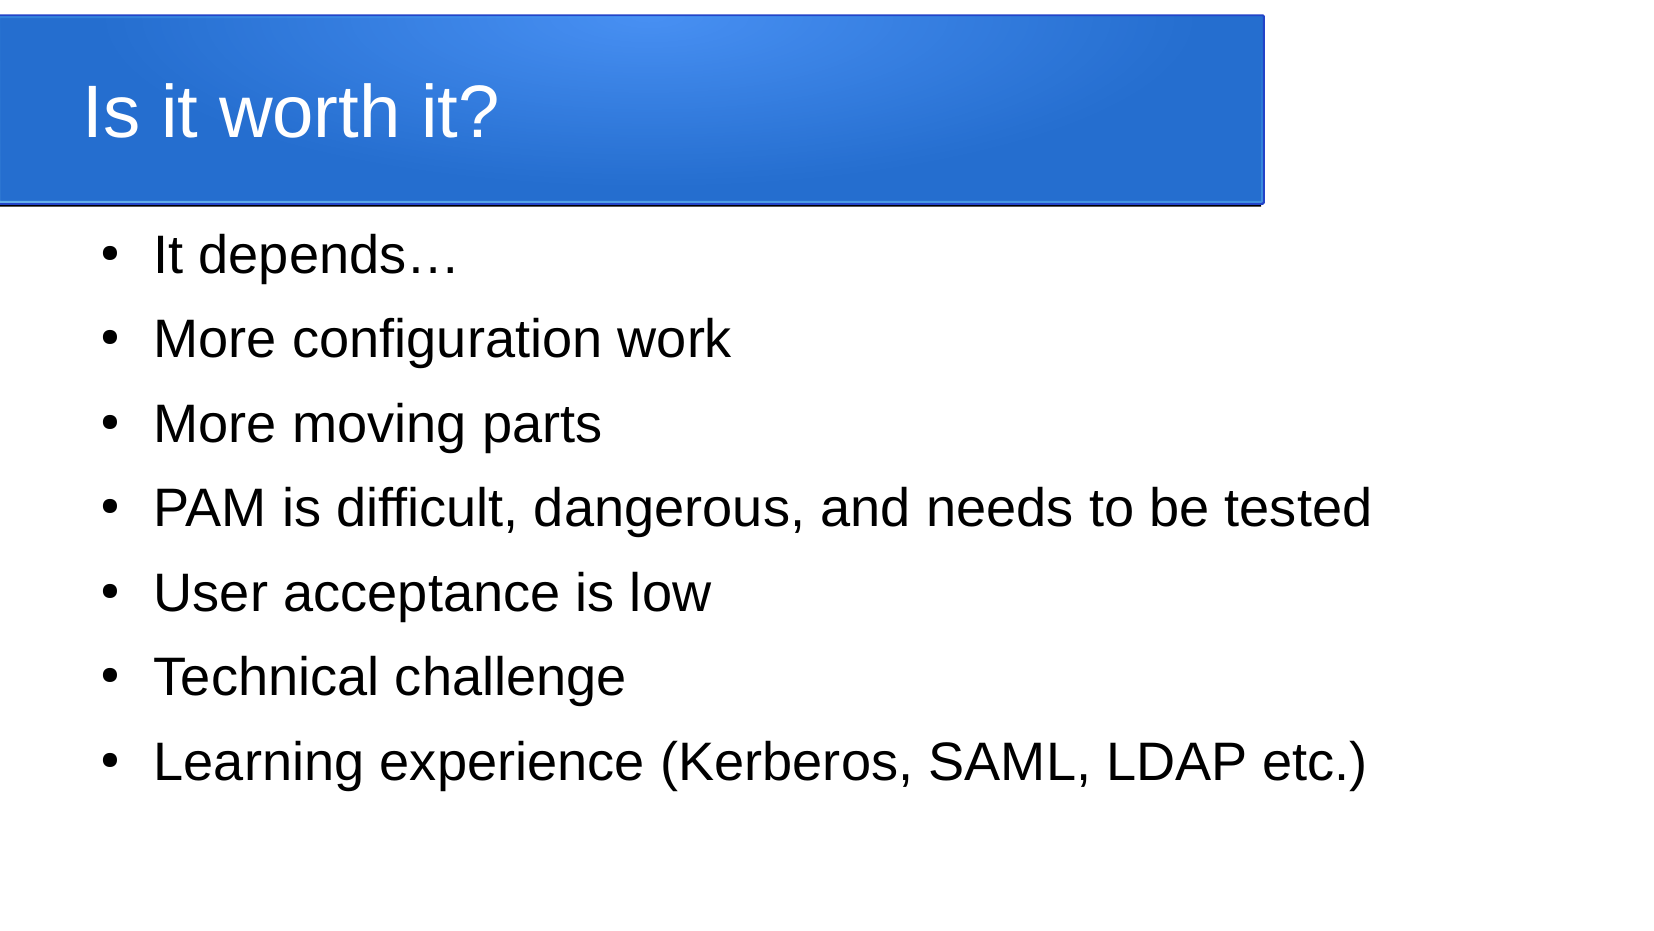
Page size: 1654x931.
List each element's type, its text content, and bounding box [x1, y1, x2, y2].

title Is it worth it? [82, 35, 1235, 189]
list It depends… More configuration work More moving parts PAM is difficult, dangerous, and needs to be tested User acceptance is low Technical challenge Learning experience (Kerberos, SAML, LDAP etc.) [82, 224, 1571, 863]
